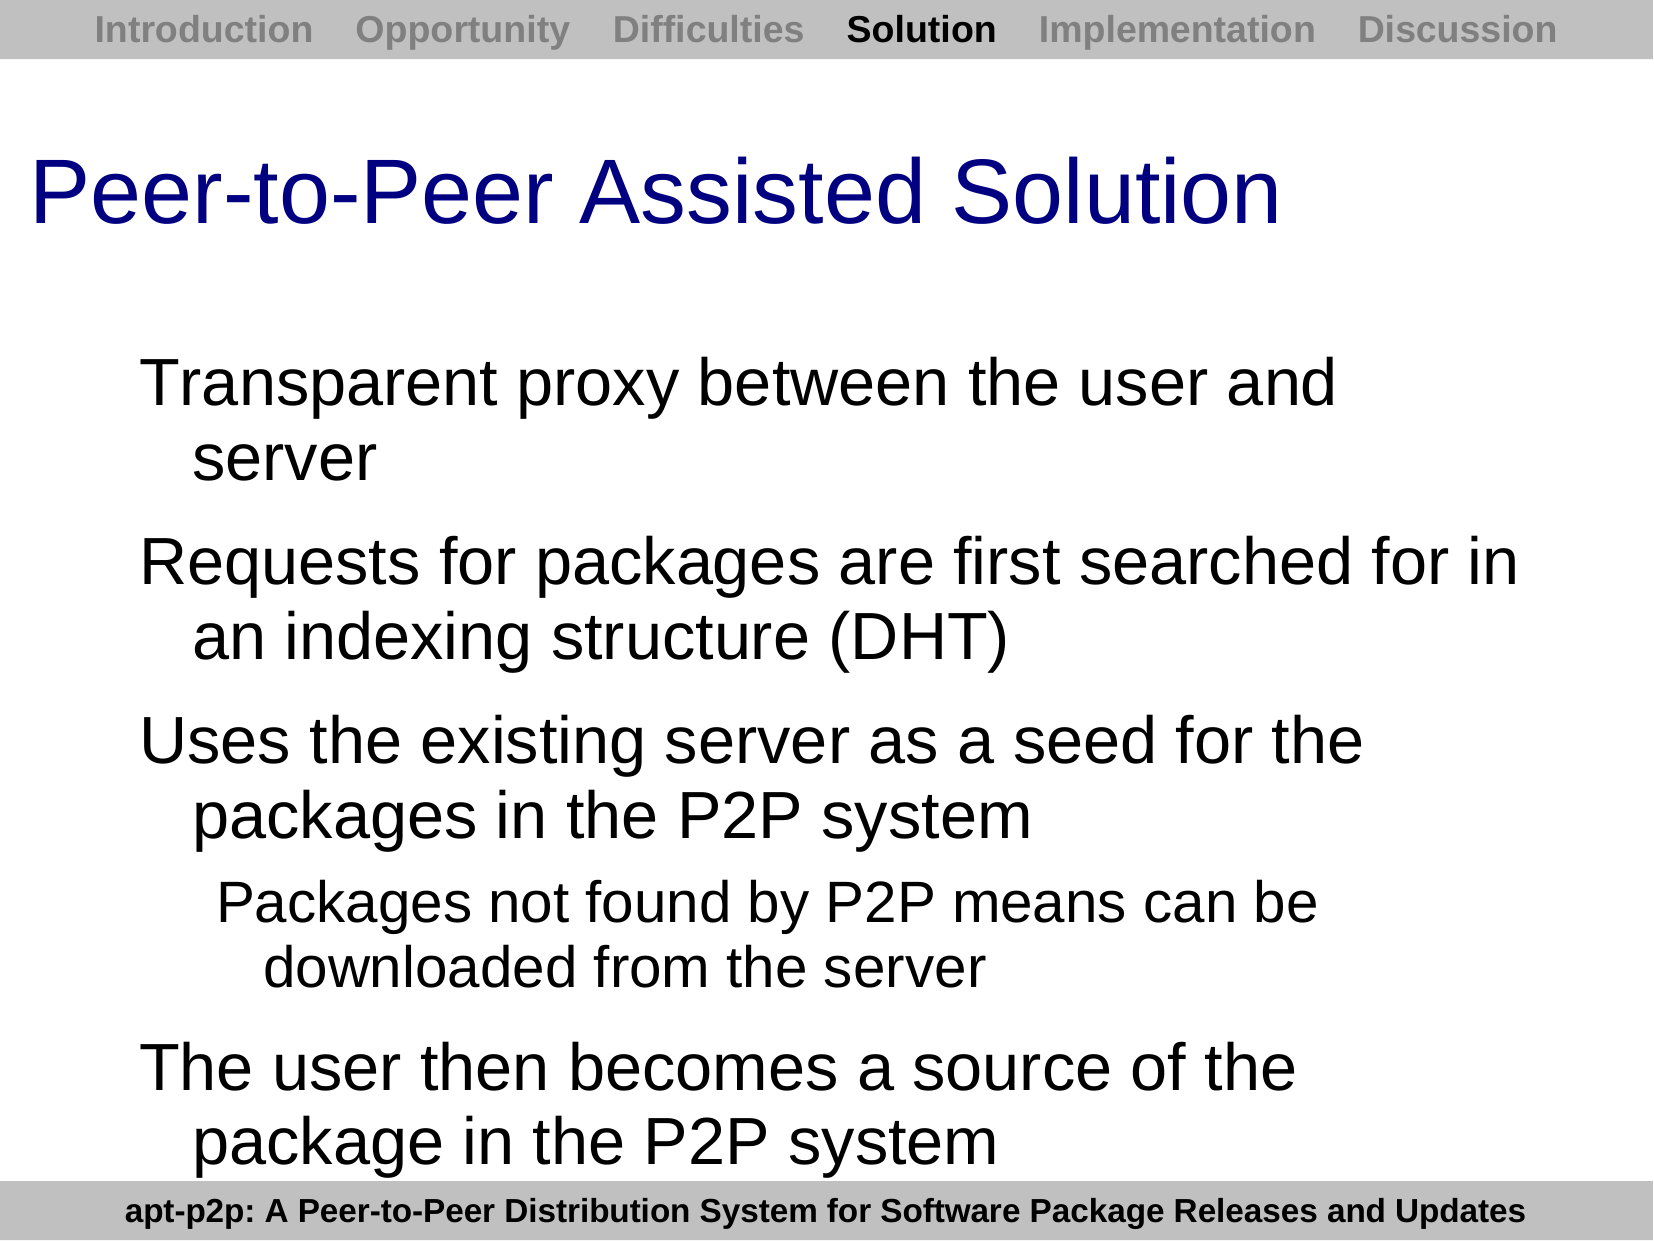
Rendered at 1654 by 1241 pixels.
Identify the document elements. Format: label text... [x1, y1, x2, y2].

list Transparent proxy between the user and server Requests for packages are first searched for in an indexing structure (DHT) Uses the existing server as a seed for the packages in the P2P system Packages not found by P2P means can be downloaded from the server The user then becomes a source of the package in the P2P system [121, 344, 1534, 1180]
title Peer-to-Peer Assisted Solution [29, 88, 1442, 296]
